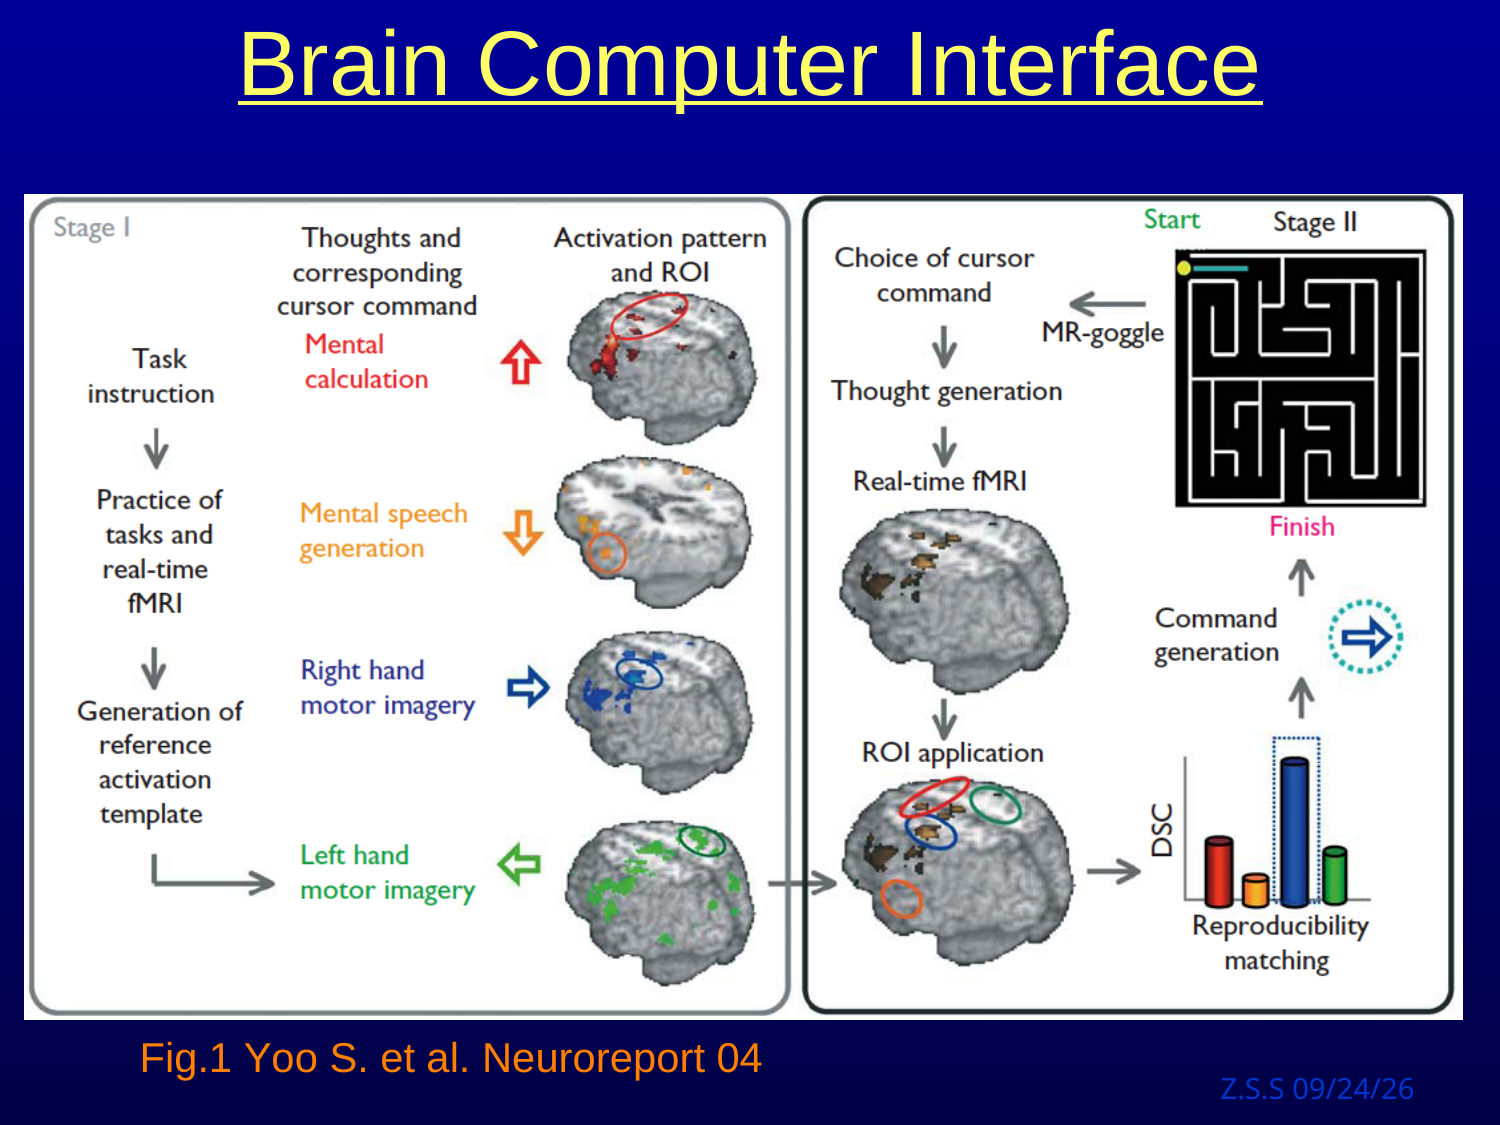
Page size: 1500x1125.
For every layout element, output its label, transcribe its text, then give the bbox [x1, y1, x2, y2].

picture [24, 194, 1463, 1020]
title Brain Computer Interface [75, 0, 1426, 141]
text_box Fig.1 Yoo S. et al. Neuroreport 04 [124, 1023, 779, 1090]
